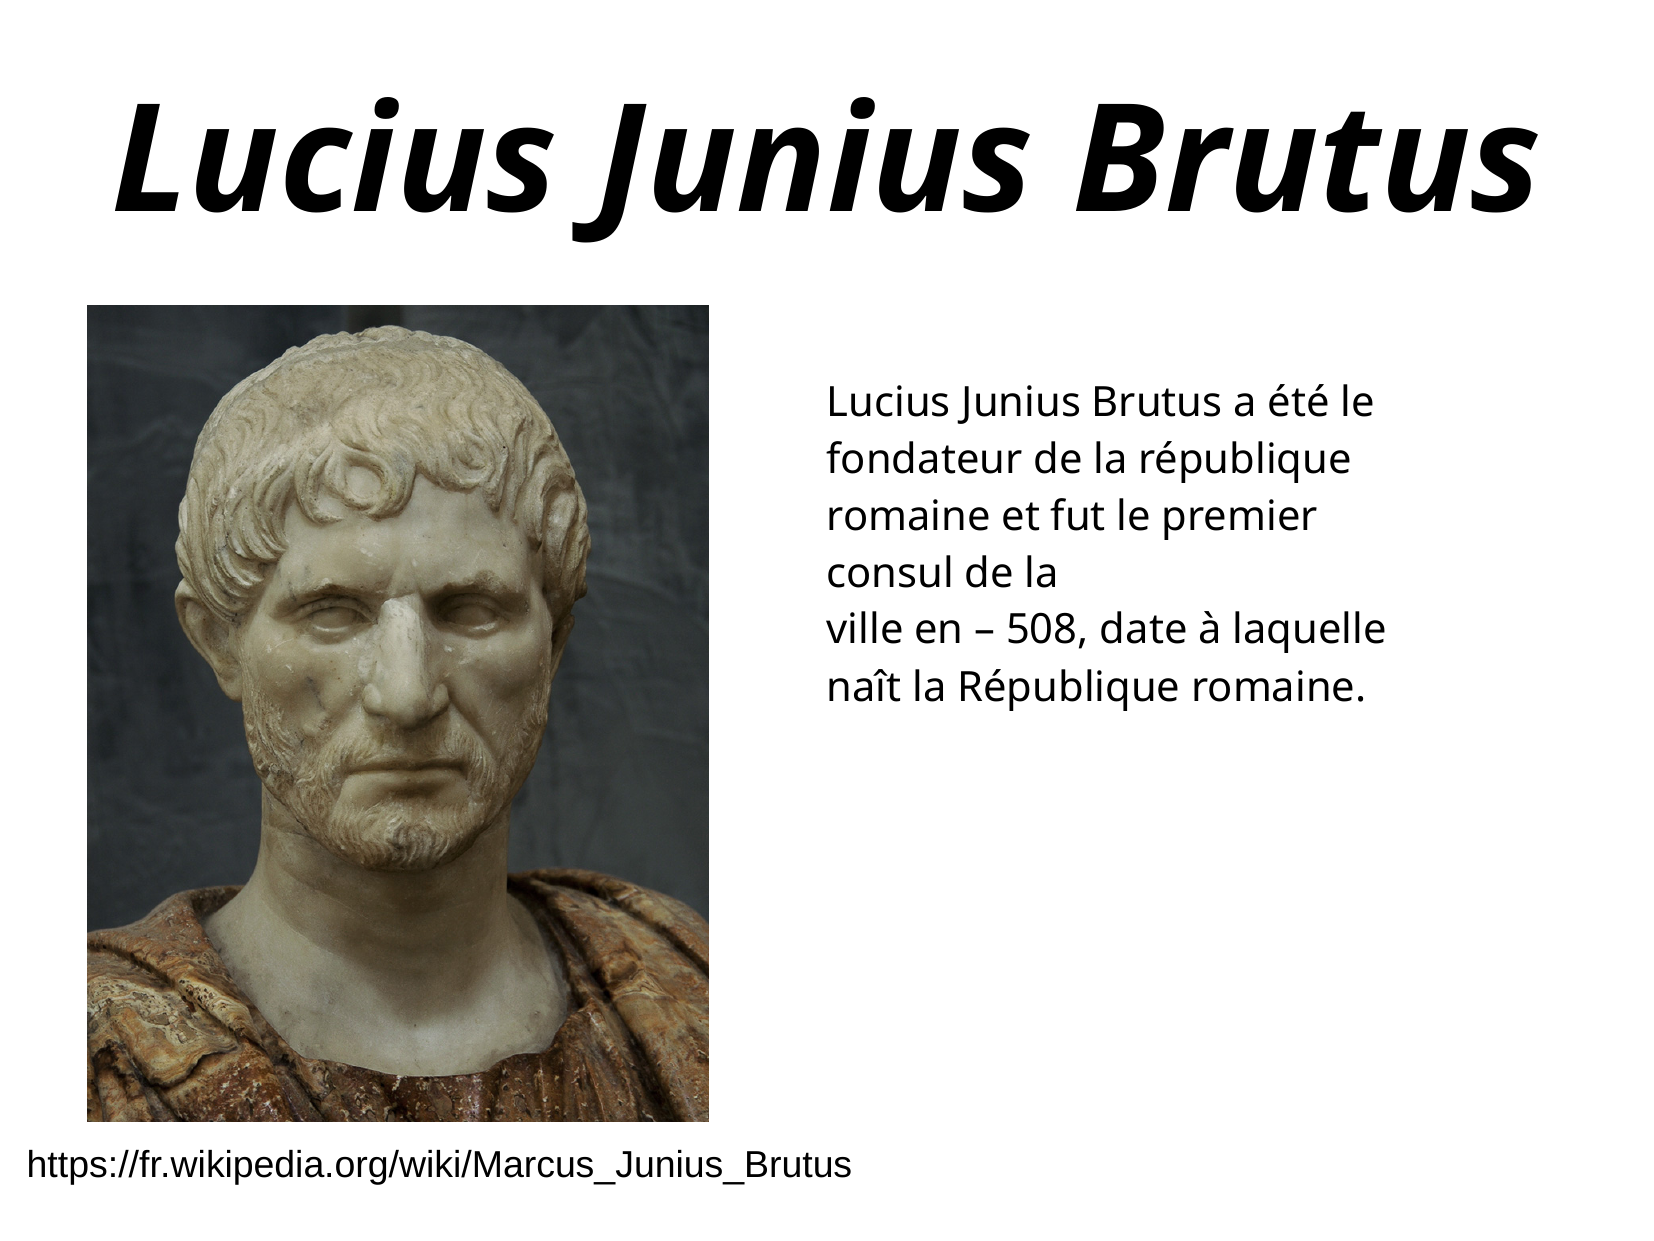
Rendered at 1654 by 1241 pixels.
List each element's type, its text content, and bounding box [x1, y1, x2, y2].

text_box https://fr.wikipedia.org/wiki/Marcus_Junius_Brutus [11, 1136, 868, 1193]
text_box Lucius Junius Brutus a été le fondateur de la république romaine et fut le premier consul de la ville en – 508, date à laquelle naît la République romaine. [811, 363, 1465, 709]
title Lucius Junius Brutus [82, 32, 1571, 274]
picture [87, 305, 709, 1123]
